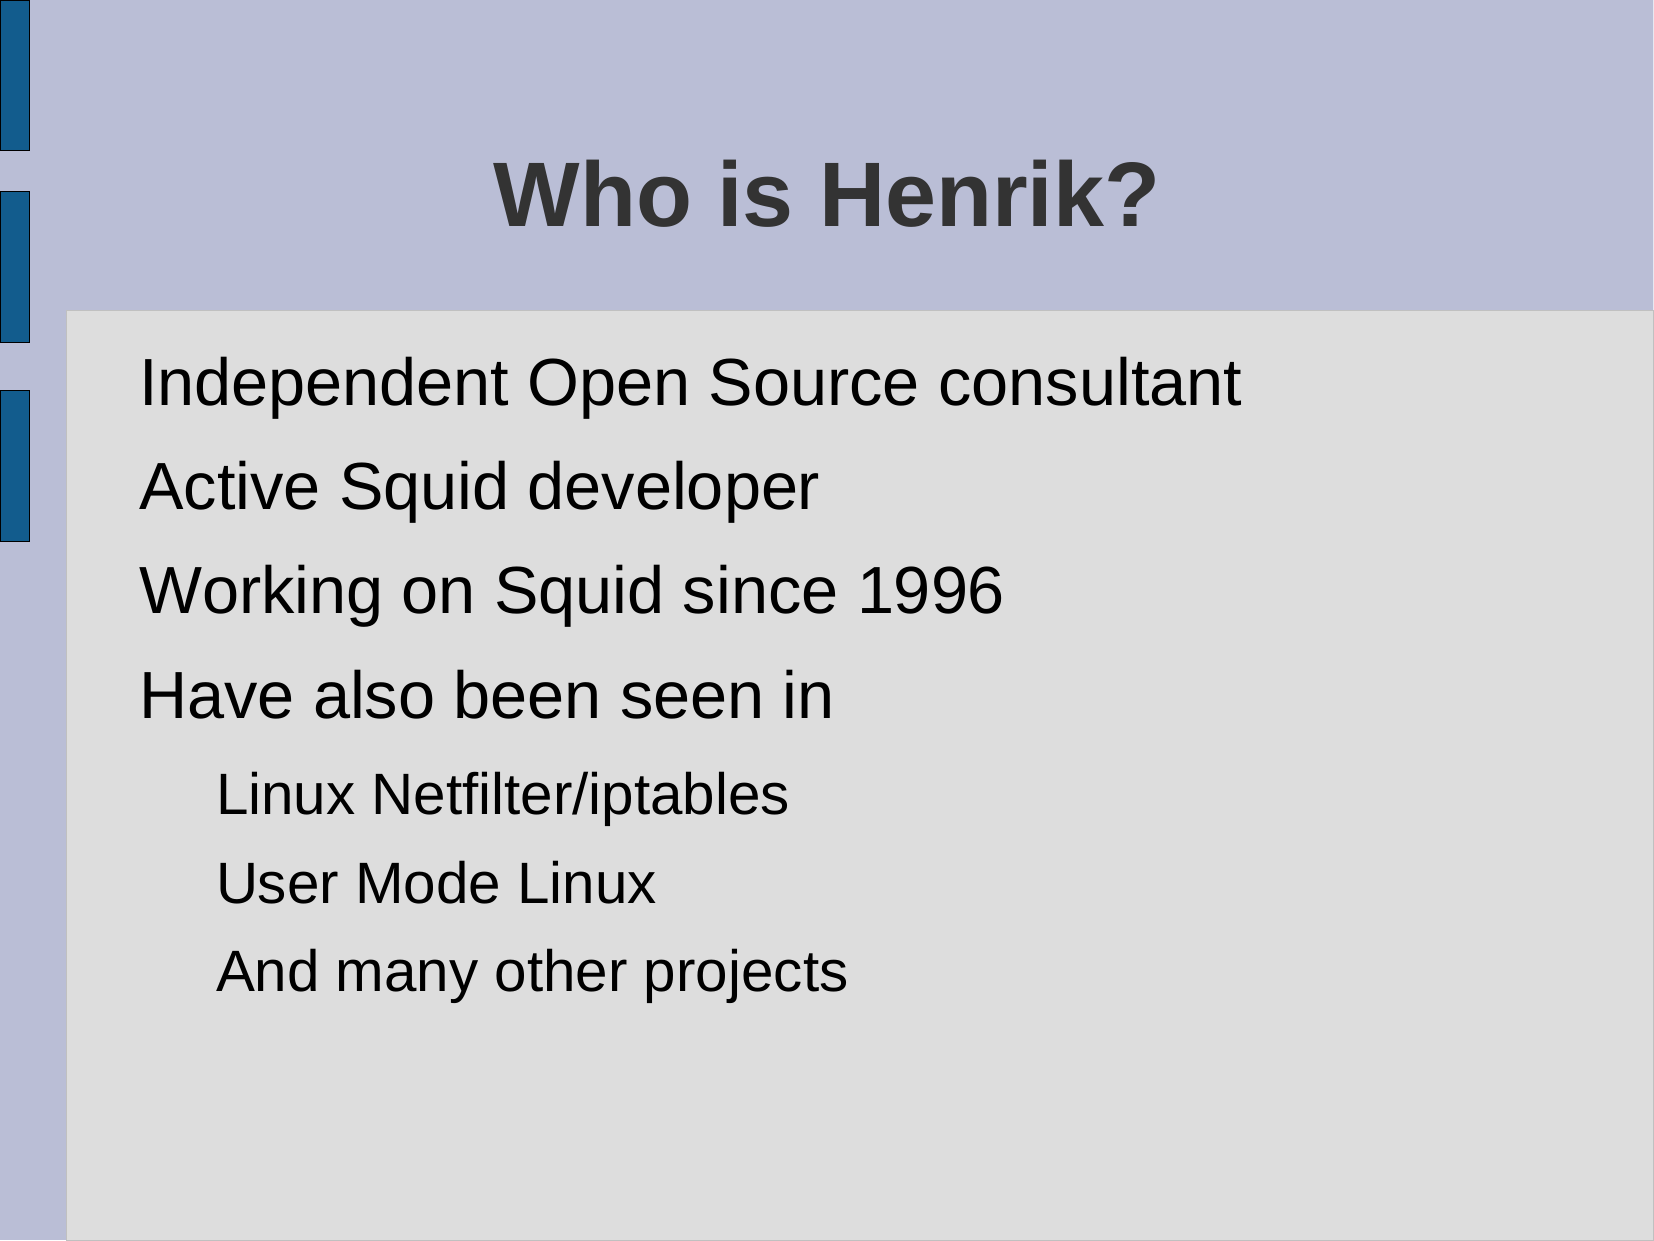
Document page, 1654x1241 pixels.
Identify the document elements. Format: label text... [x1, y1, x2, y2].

title Who is Henrik? [121, 91, 1534, 299]
list Independent Open Source consultant Active Squid developer Working on Squid since 1996 Have also been seen in Linux Netfilter/iptables User Mode Linux And many other projects [121, 344, 1534, 1127]
